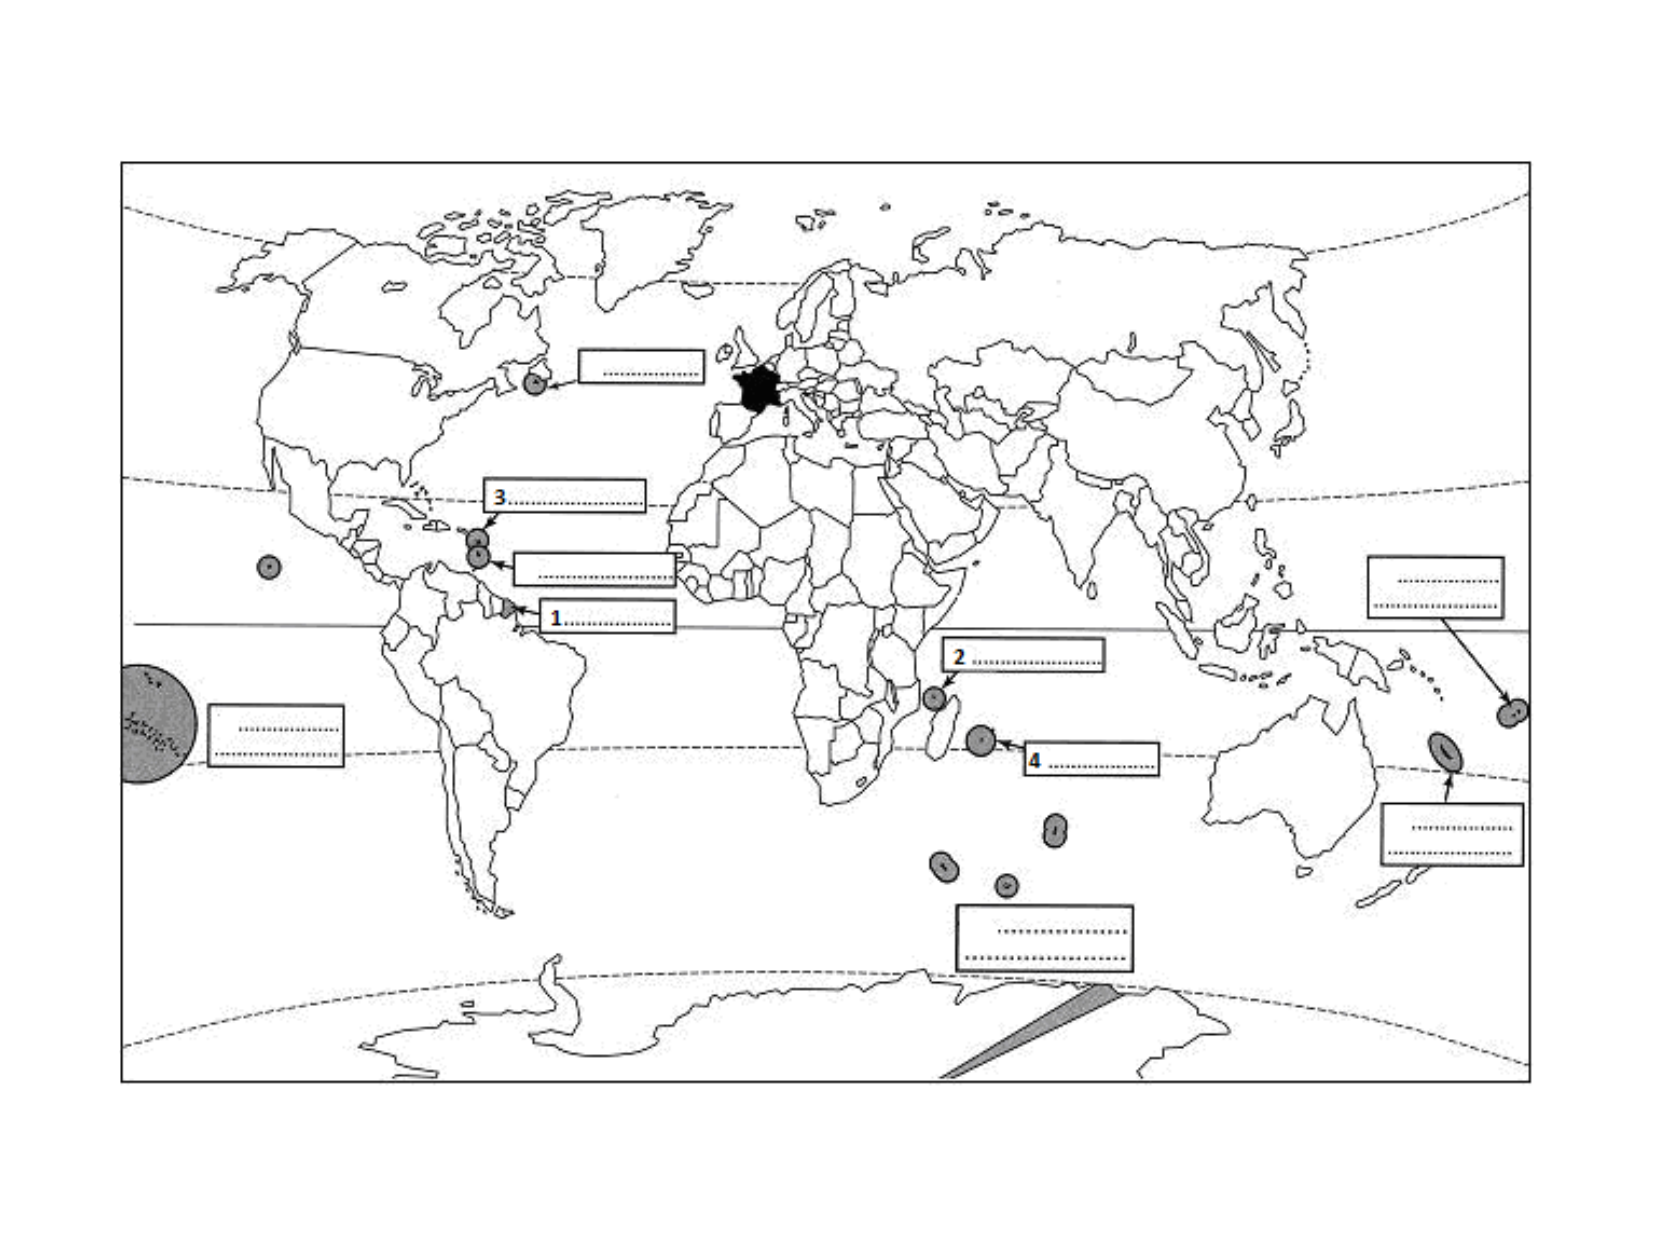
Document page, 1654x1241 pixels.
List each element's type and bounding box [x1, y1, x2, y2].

picture [119, 160, 1538, 1090]
